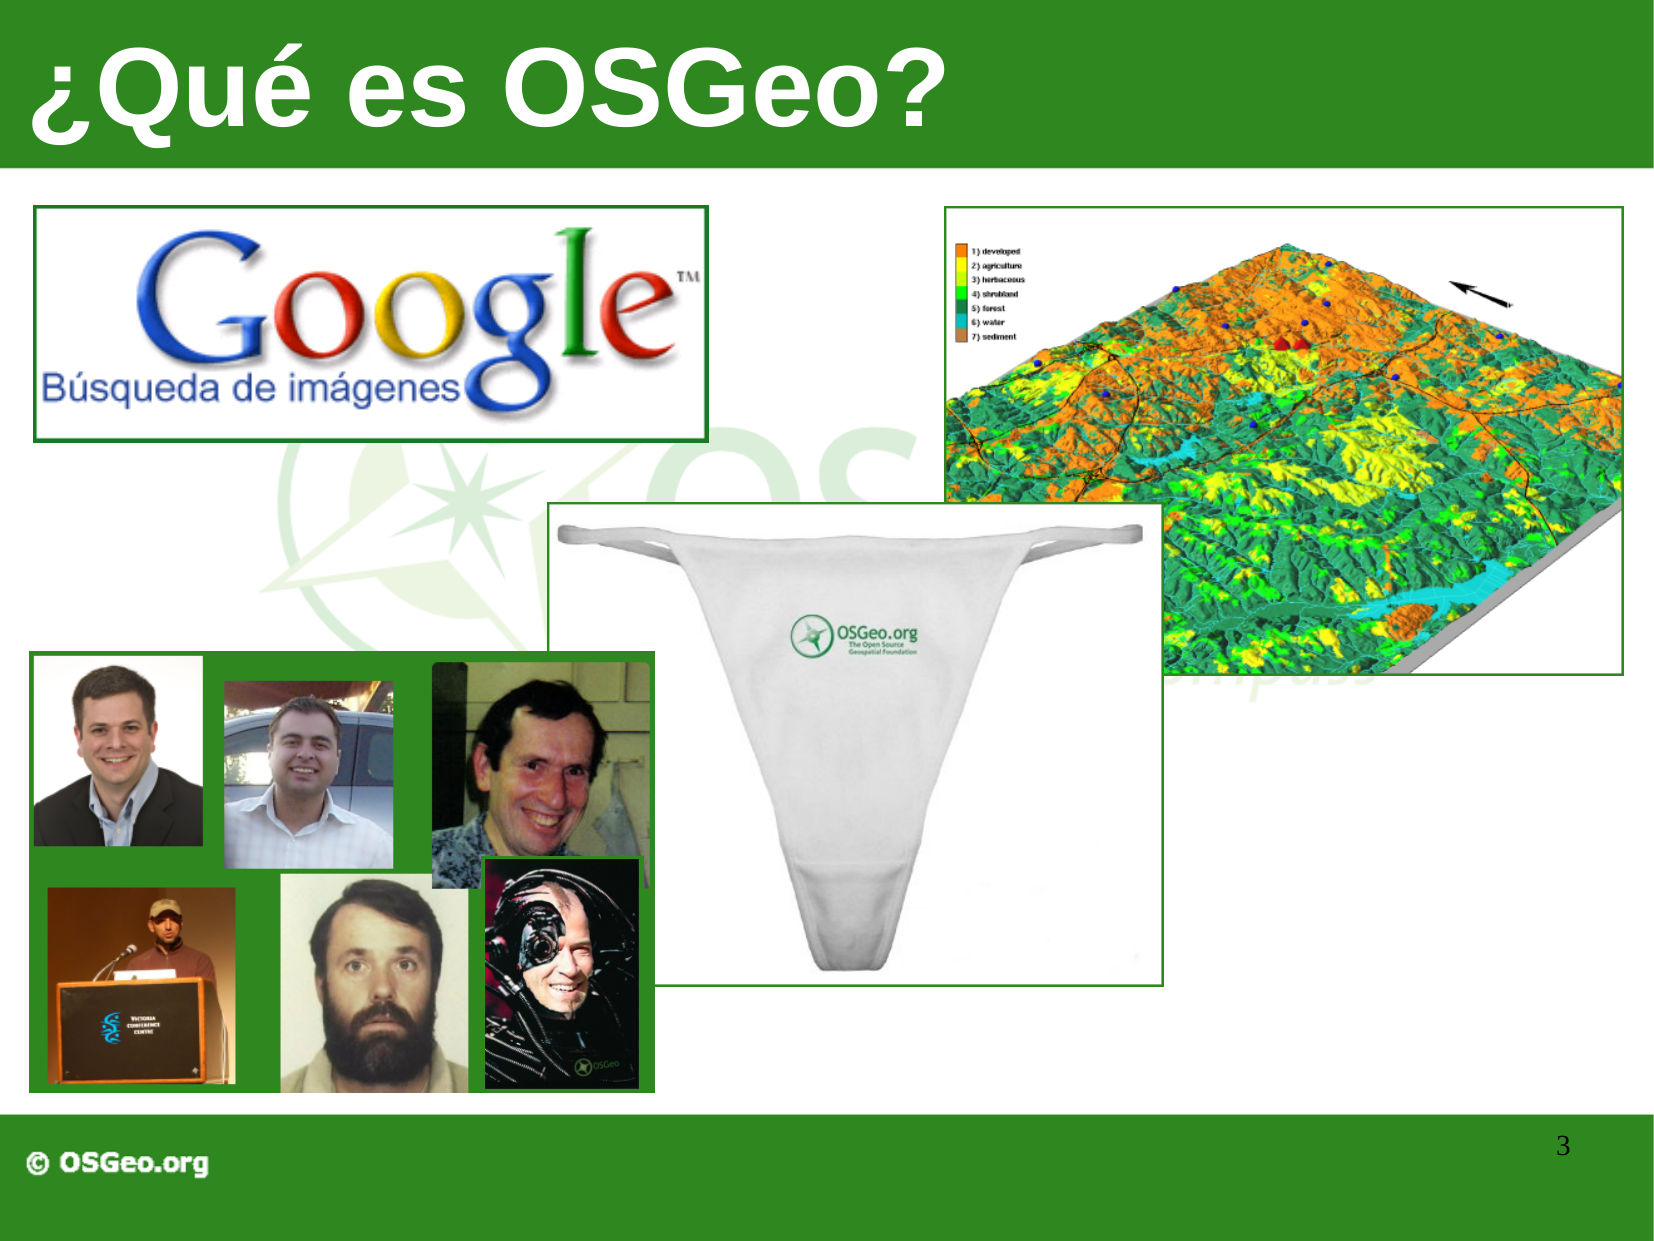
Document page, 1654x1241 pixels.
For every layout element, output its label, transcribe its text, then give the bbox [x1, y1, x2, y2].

text_box ¿Qué es OSGeo? [11, 17, 967, 178]
picture [0, 0, 1654, 1241]
